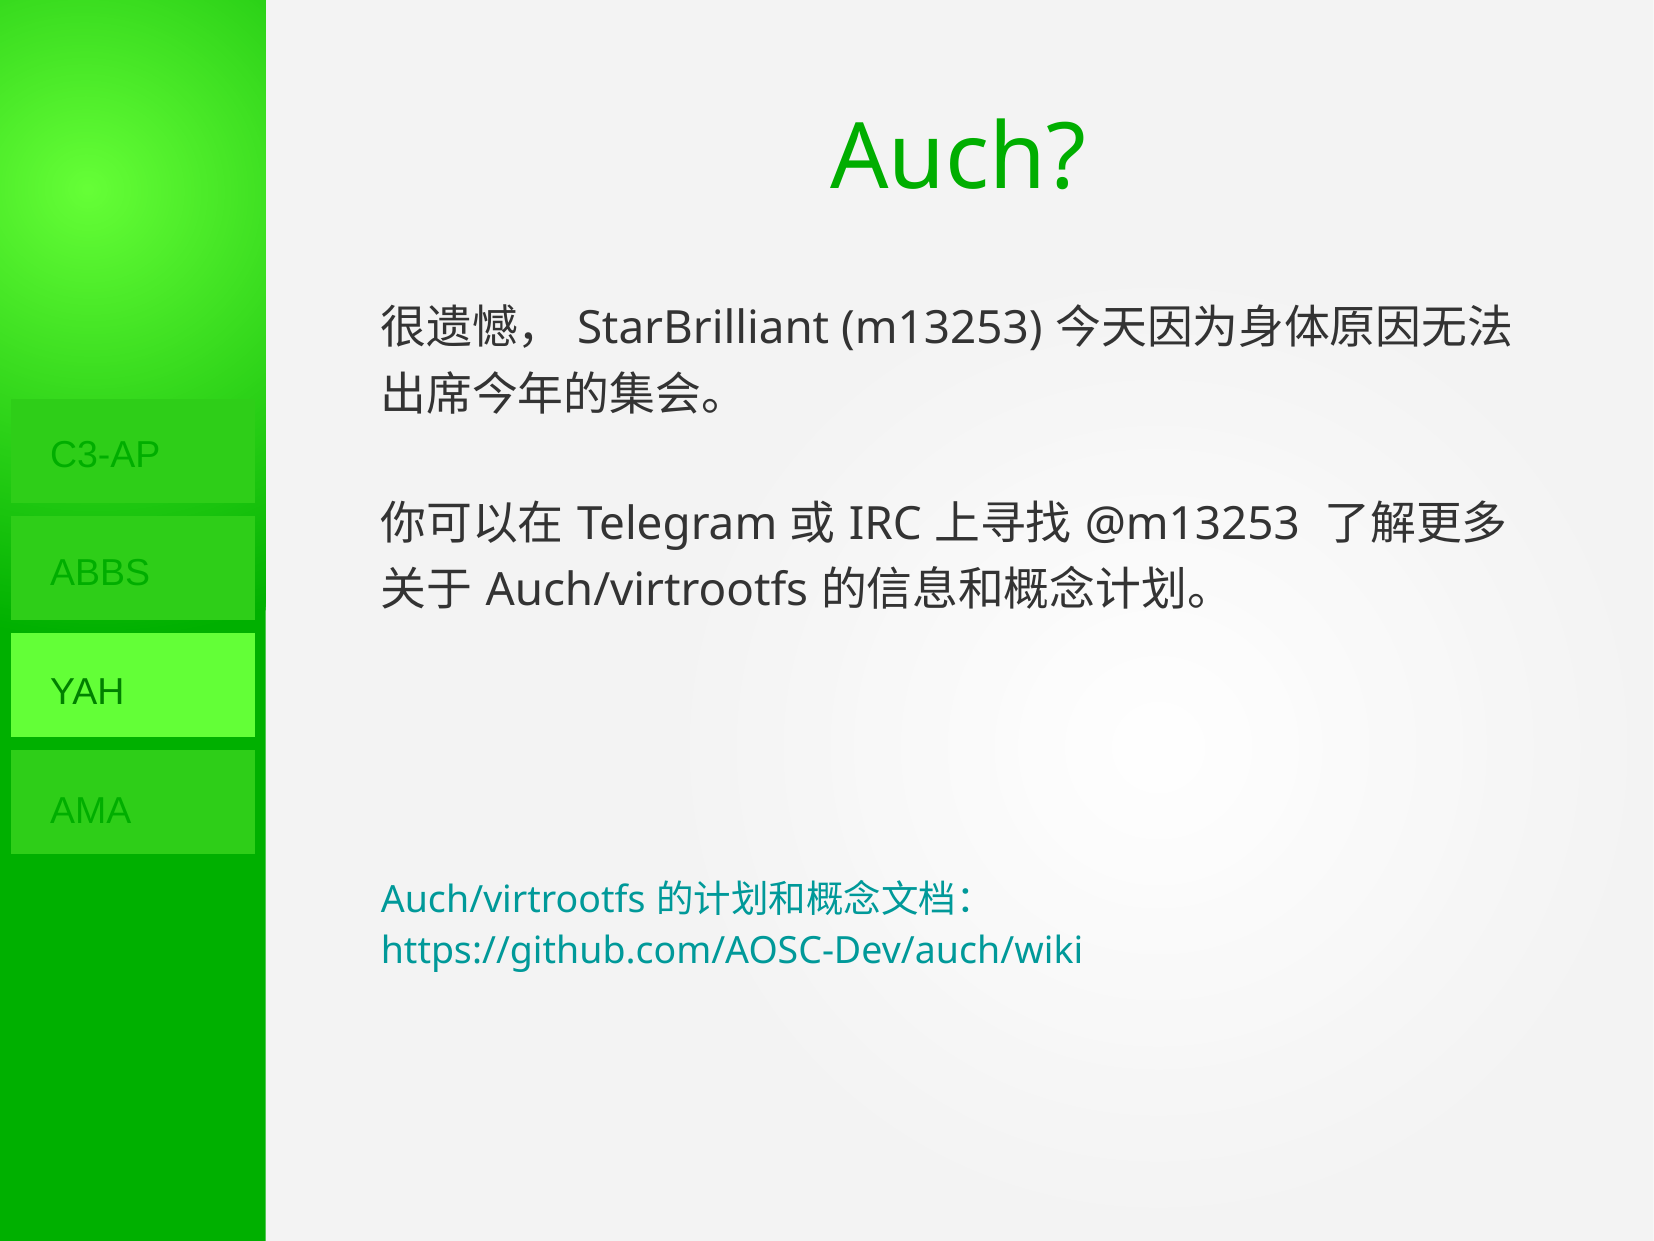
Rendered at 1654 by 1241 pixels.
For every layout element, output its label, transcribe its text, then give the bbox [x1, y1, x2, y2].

text_box 很遗憾，StarBrilliant (m13253)今天因为身体原因无法出席今年的集会。 你可以在Telegram或IRC上寻找@m13253 了解更多关于Auch/virtrootfs的信息和概念计划。 Auch/virtrootfs的计划和概念文档：https://github.com/AOSC-Dev/auch/wiki [366, 283, 1536, 1078]
text_box ABBS [35, 539, 252, 607]
text_box C3-AP [35, 420, 319, 488]
text_box AMA [35, 776, 292, 844]
title Auch? [463, 17, 1453, 283]
text_box YAH [35, 658, 265, 725]
